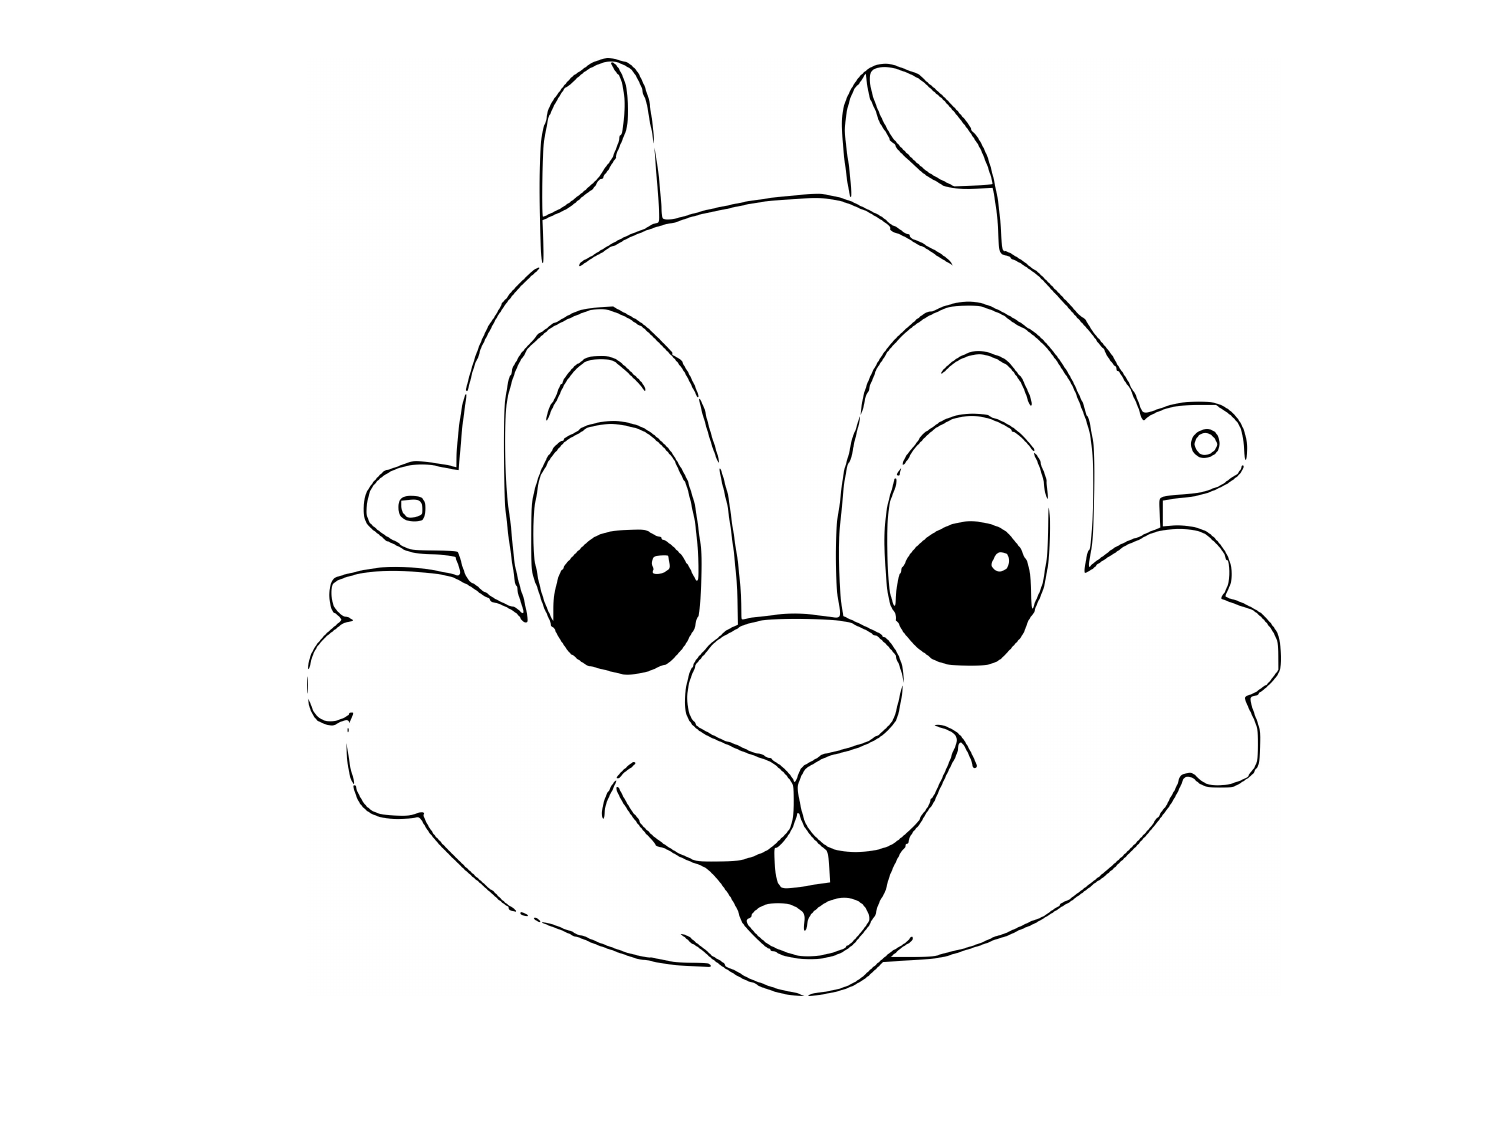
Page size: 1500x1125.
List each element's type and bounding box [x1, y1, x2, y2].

picture [307, 58, 1281, 996]
